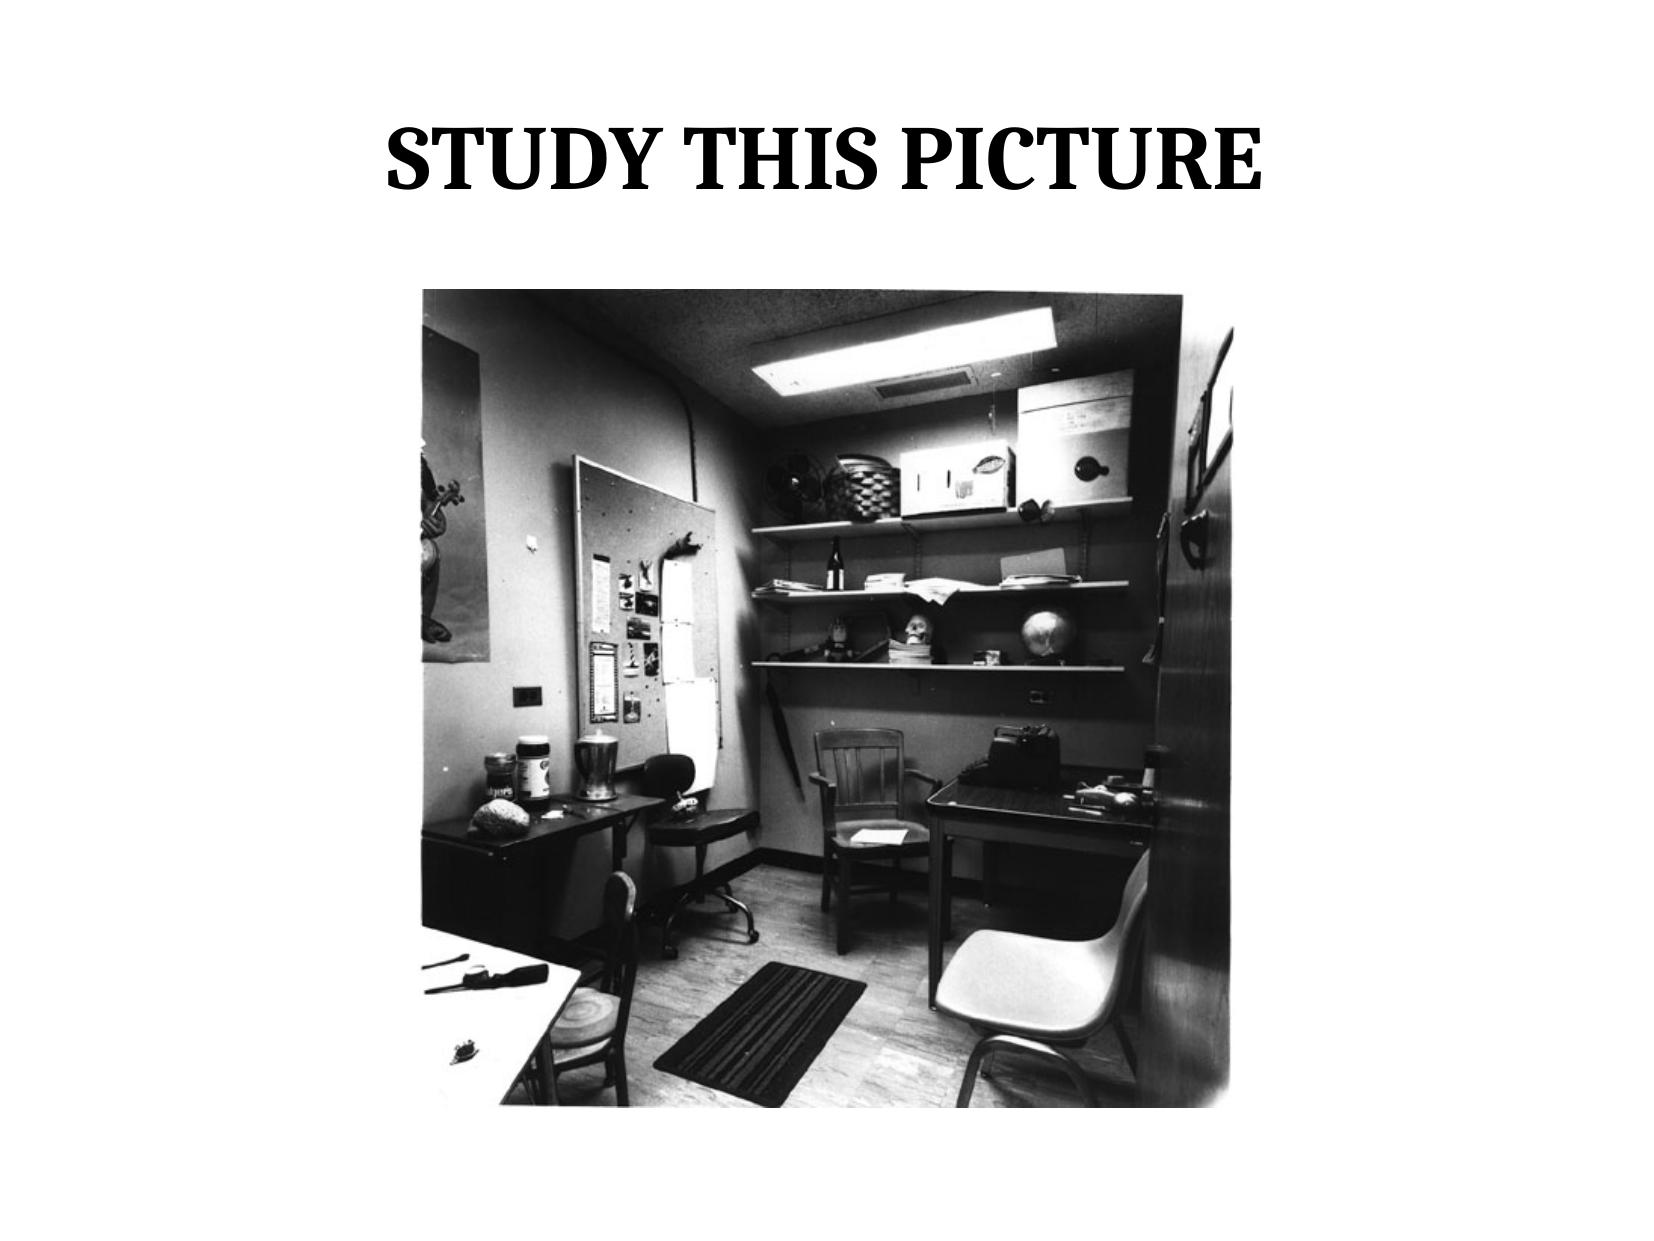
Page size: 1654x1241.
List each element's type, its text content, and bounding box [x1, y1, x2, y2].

title STUDY THIS PICTURE [82, 49, 1571, 257]
picture [418, 289, 1235, 1109]
